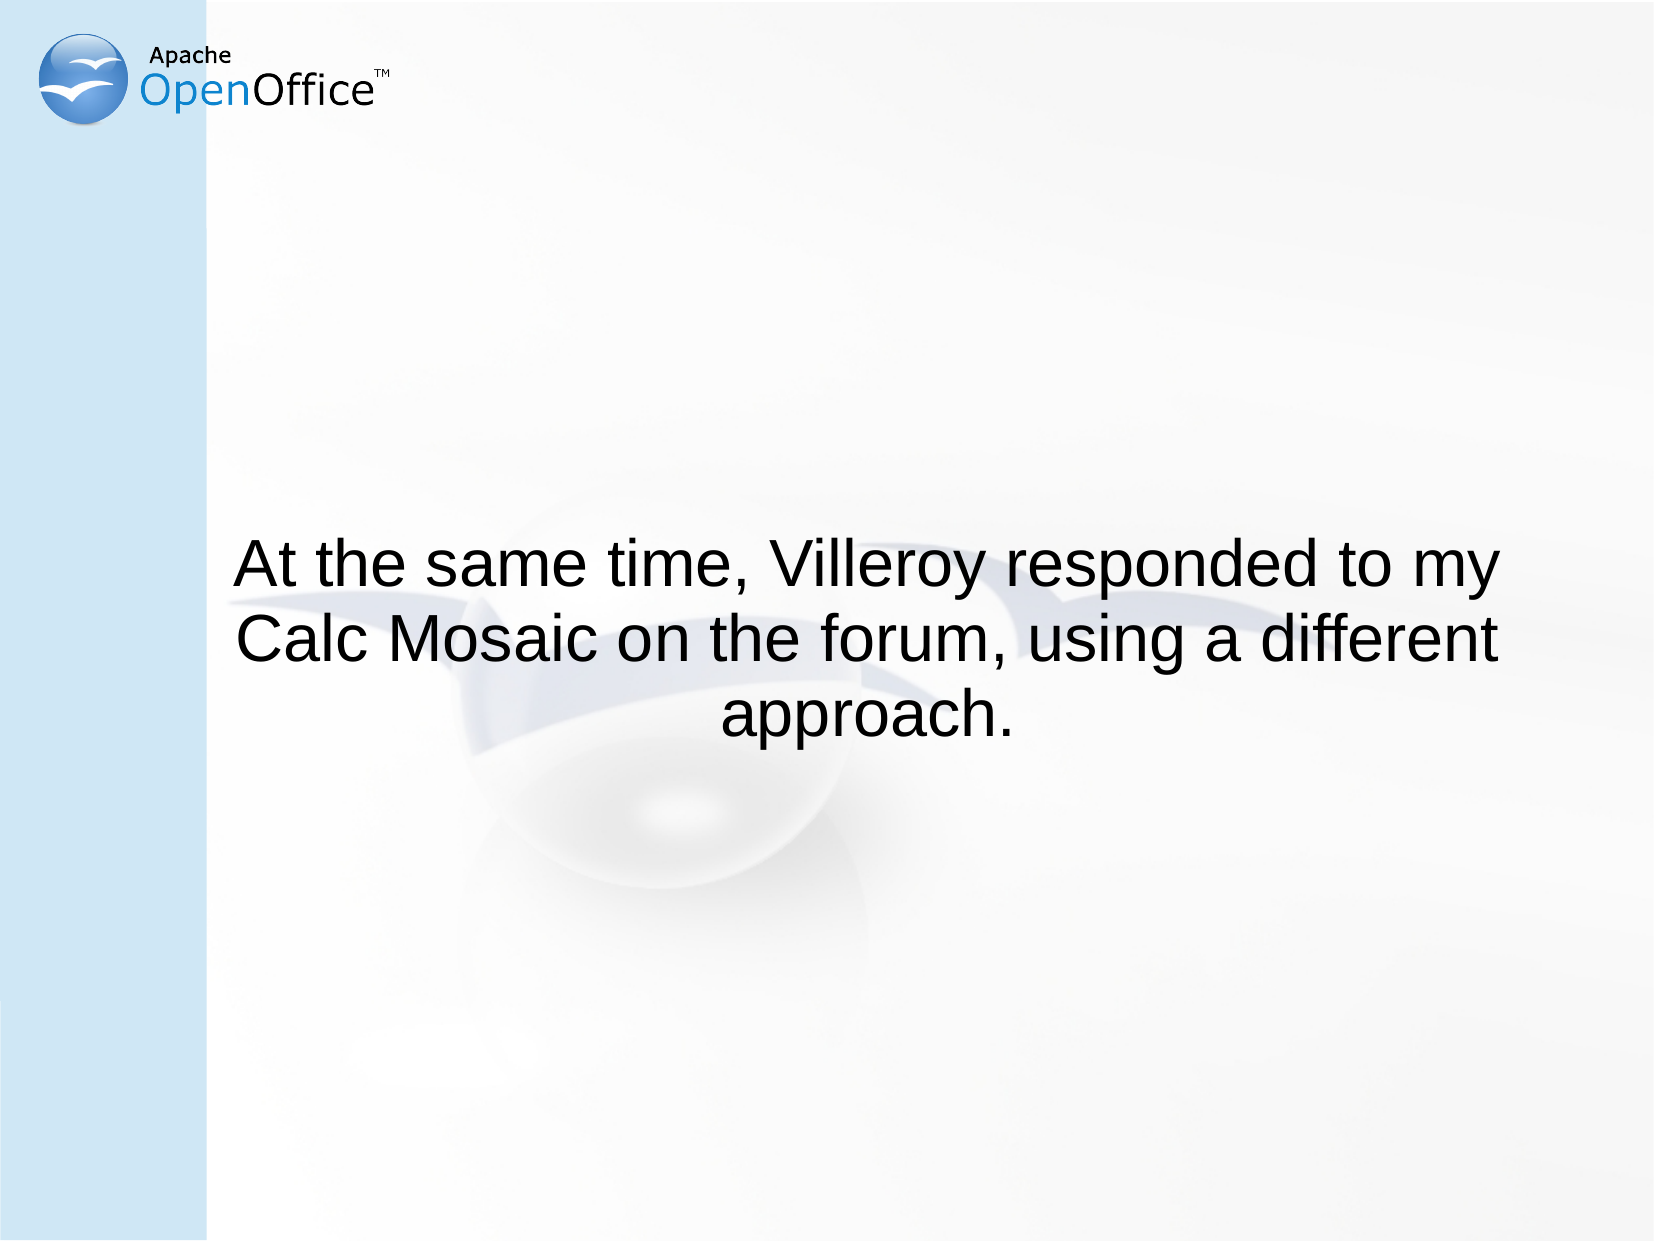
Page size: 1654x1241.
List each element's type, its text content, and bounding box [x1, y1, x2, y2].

picture [35, 2, 1654, 1241]
subtitle At the same time, Villeroy responded to my Calc Mosaic on the forum, using a different approach. [165, 108, 1571, 1168]
